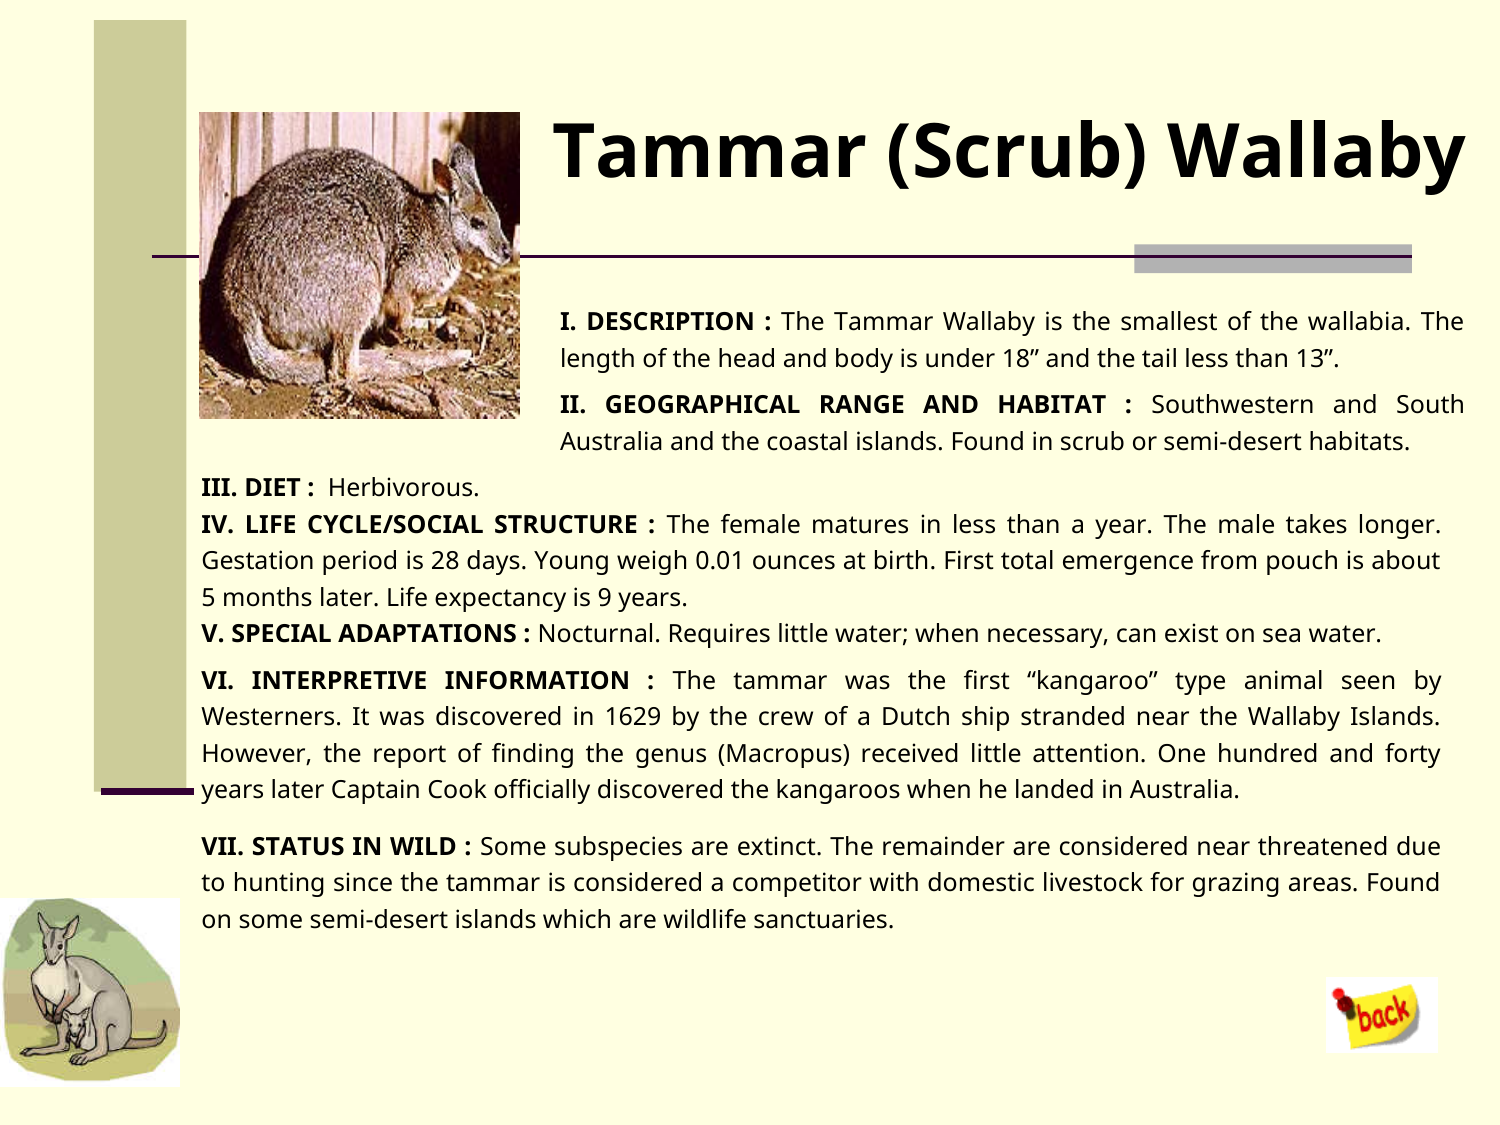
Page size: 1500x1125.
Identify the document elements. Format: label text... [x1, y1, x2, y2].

text_box Tammar (Scrub) Wallaby [552, 89, 1480, 224]
picture [199, 112, 520, 419]
text_box I. DESCRIPTION : The Tammar Wallaby is the smallest of the wallabia. The length of the head and body is under 18” and the tail less than 13”. II. GEOGRAPHICAL RANGE AND HABITAT : Southwestern and South Australia and the coastal islands. Found in scrub or semi-desert habitats. [559, 301, 1466, 468]
text_box III. DIET : Herbivorous. IV. LIFE CYCLE/SOCIAL STRUCTURE : The female matures in less than a year. The male takes longer. Gestation period is 28 days. Young weigh 0.01 ounces at birth. First total emergence from pouch is about 5 months later. Life expectancy is 9 years. V. SPECIAL ADAPTATIONS : Nocturnal. Requires little water; when necessary, can exist on sea water. VI. INTERPRETIVE INFORMATION : The tammar was the first “kangaroo” type animal seen by Westerners. It was discovered in 1629 by the crew of a Dutch ship stranded near the Wallaby Islands. However, the report of finding the genus (Macropus) received little attention. One hundred and forty years later Captain Cook officially discovered the kangaroos when he landed in Australia. VII. STATUS IN WILD : Some subspecies are extinct. The remainder are considered near threatened due to hunting since the tammar is considered a competitor with domestic livestock for grazing areas. Found on some semi-desert islands which are wildlife sanctuaries. [201, 467, 1443, 954]
picture [1326, 977, 1438, 1054]
picture [0, 898, 180, 1087]
